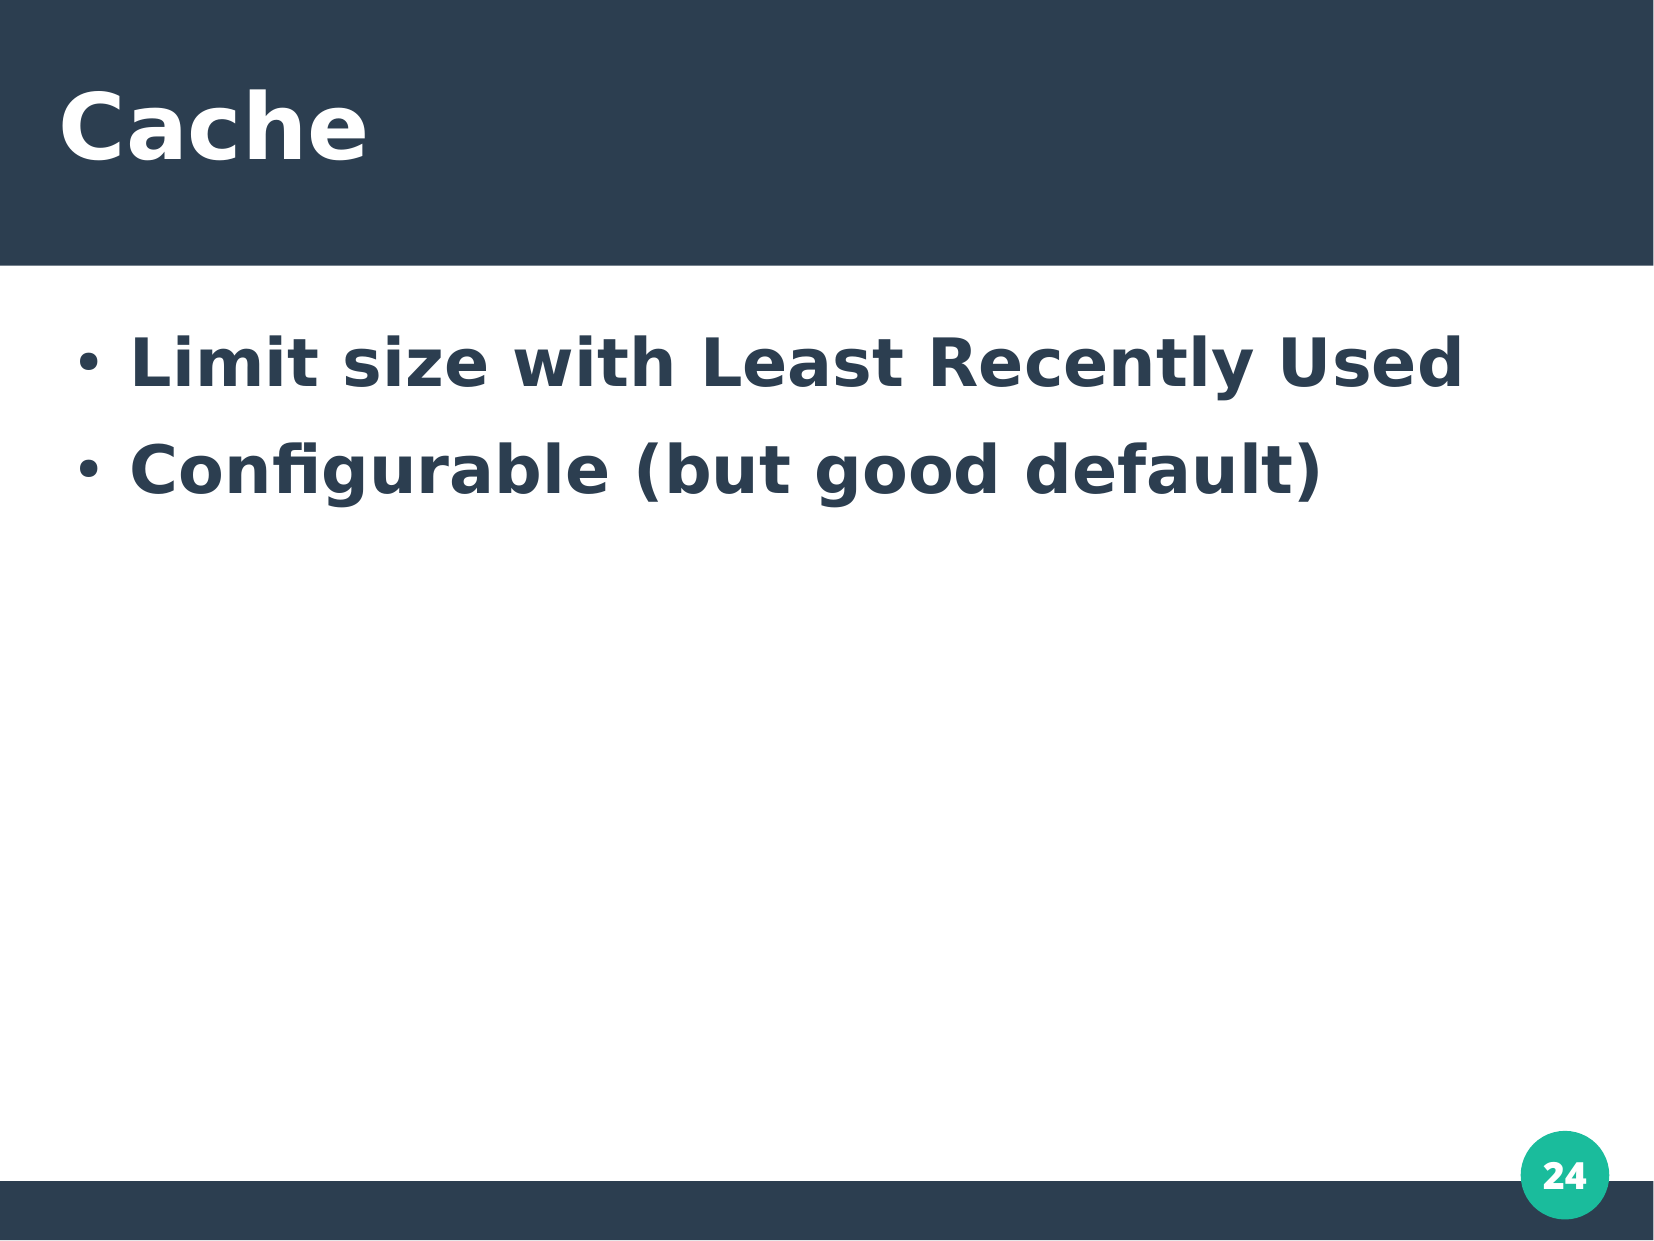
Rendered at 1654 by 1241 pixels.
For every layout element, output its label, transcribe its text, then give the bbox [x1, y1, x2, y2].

list Limit size with Least Recently Used Configurable (but good default) [59, 324, 1595, 1152]
title Cache [59, 49, 1595, 207]
